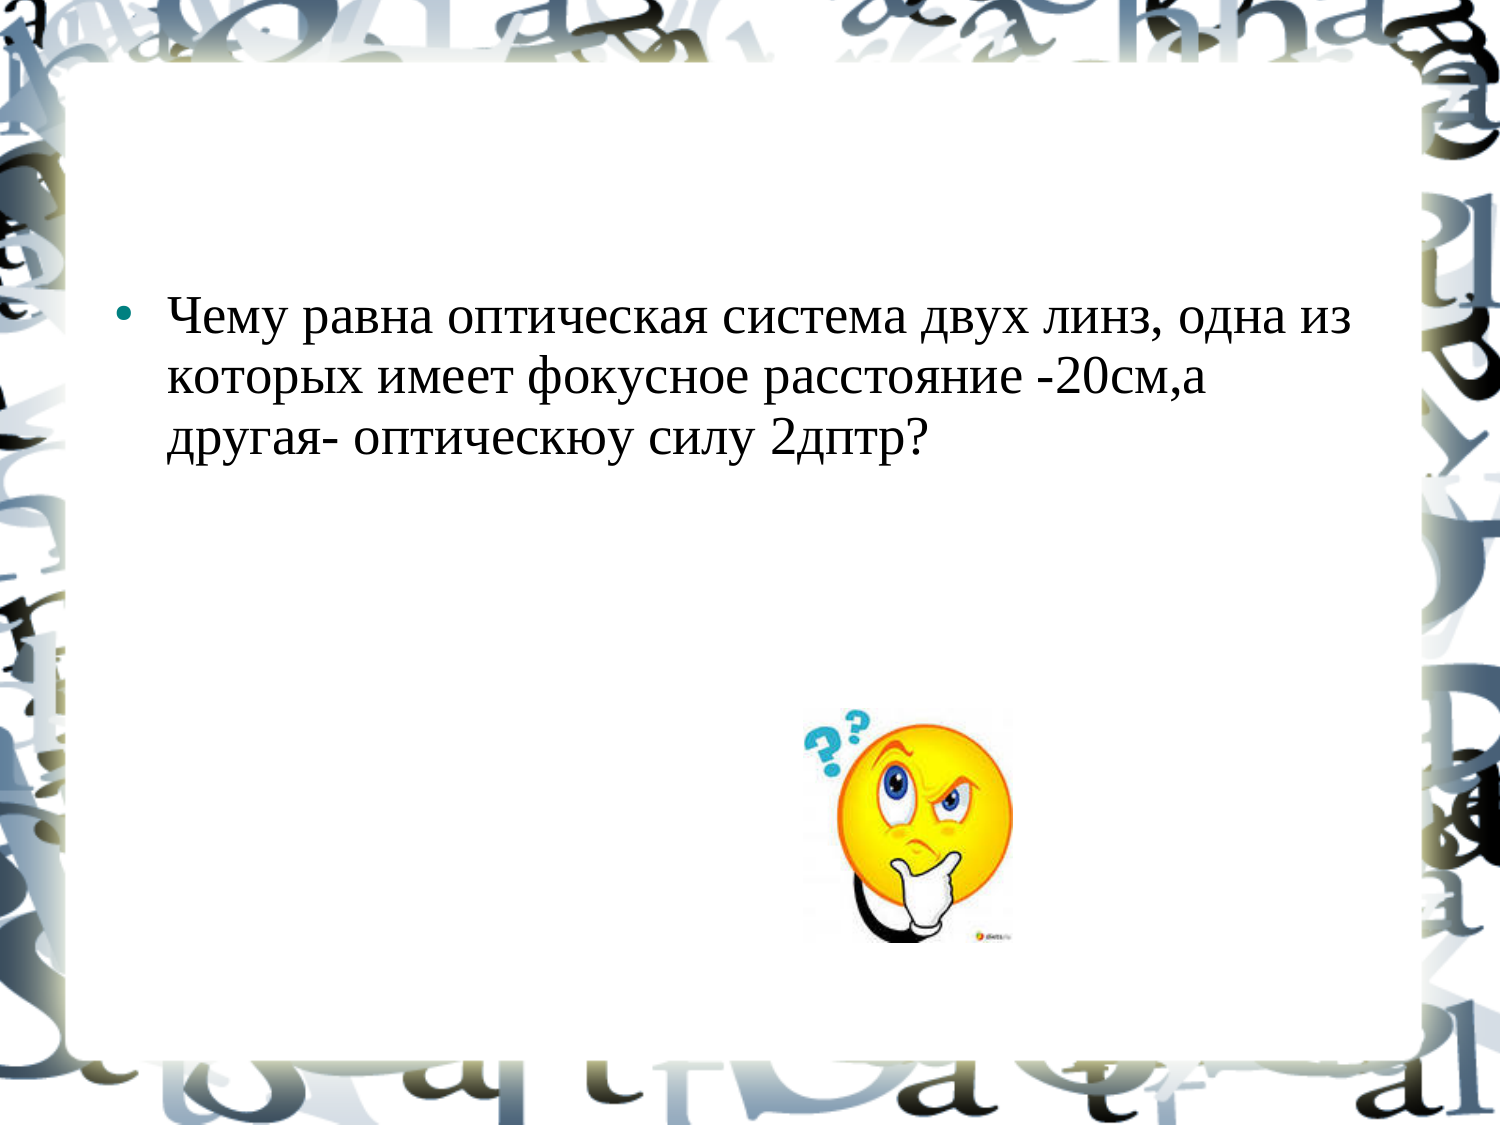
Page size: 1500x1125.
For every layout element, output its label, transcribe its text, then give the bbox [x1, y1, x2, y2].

list Чему равна оптическая система двух линз, одна из которых имеет фокусное расстояние -20см,а другая- оптическюу силу 2дптр? [96, 284, 1388, 938]
picture [0, 0, 1500, 1125]
